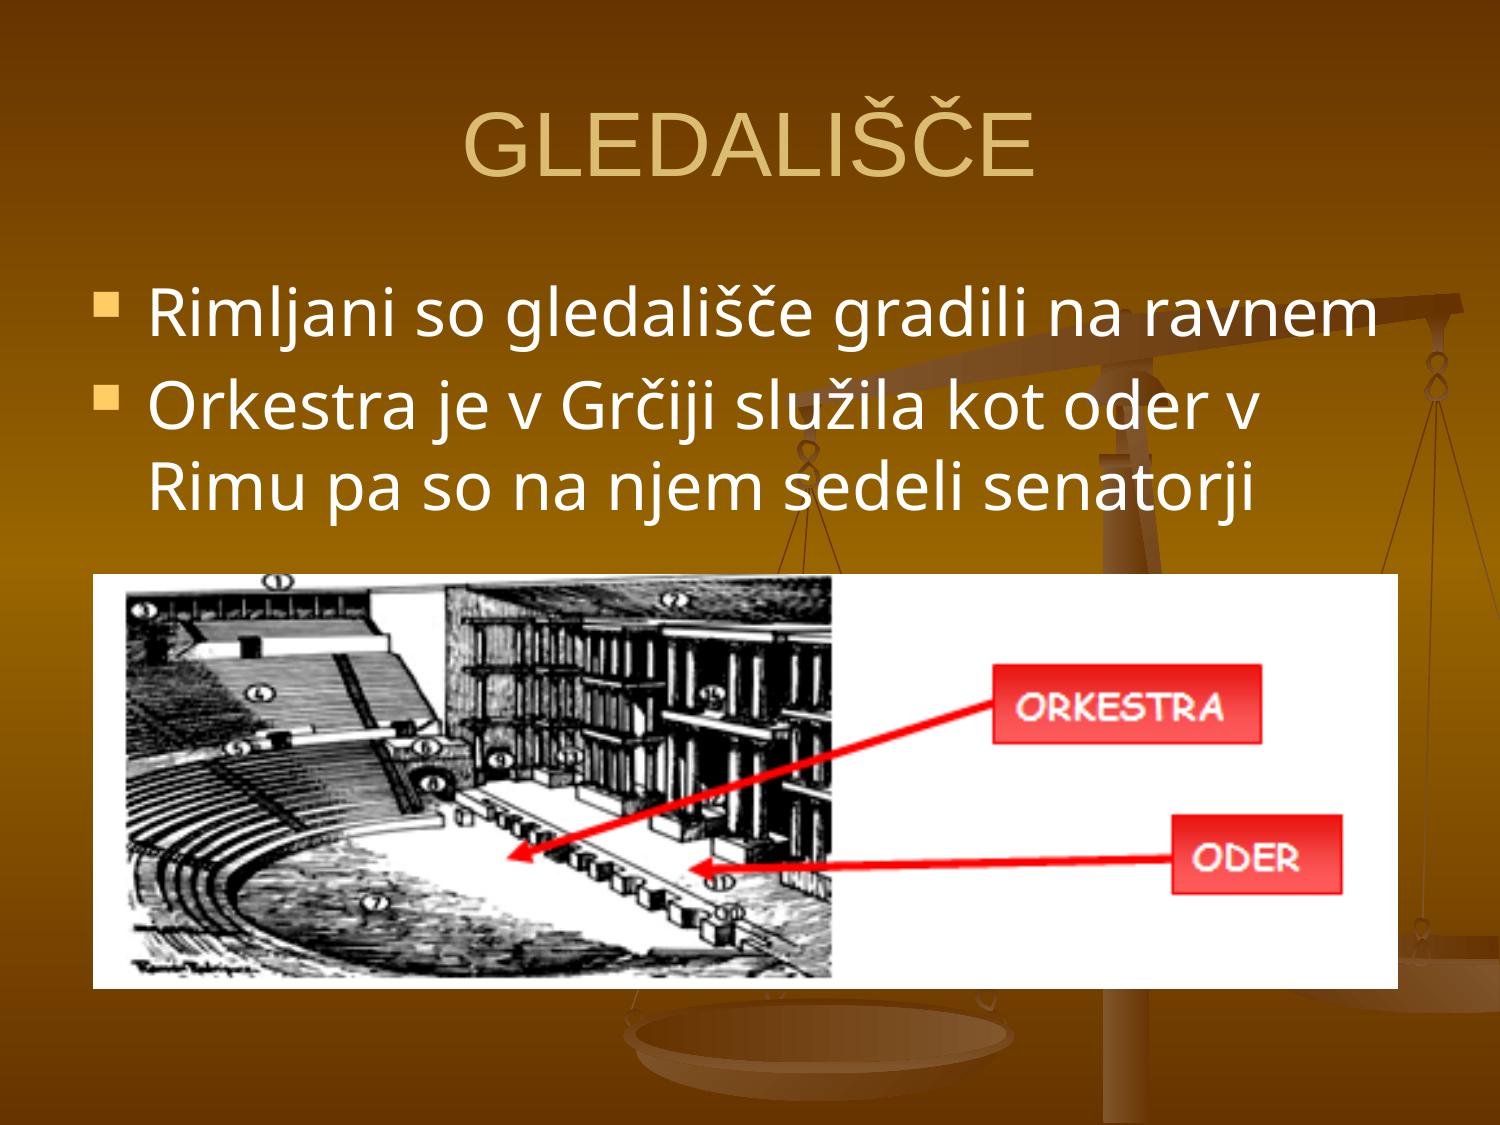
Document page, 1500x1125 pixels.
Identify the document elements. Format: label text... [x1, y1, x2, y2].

list Rimljani so gledališče gradili na ravnem Orkestra je v Grčiji služila kot oder v Rimu pa so na njem sedeli senatorji [75, 262, 1425, 1006]
picture [93, 574, 1398, 989]
title GLEDALIŠČE [75, 45, 1425, 234]
